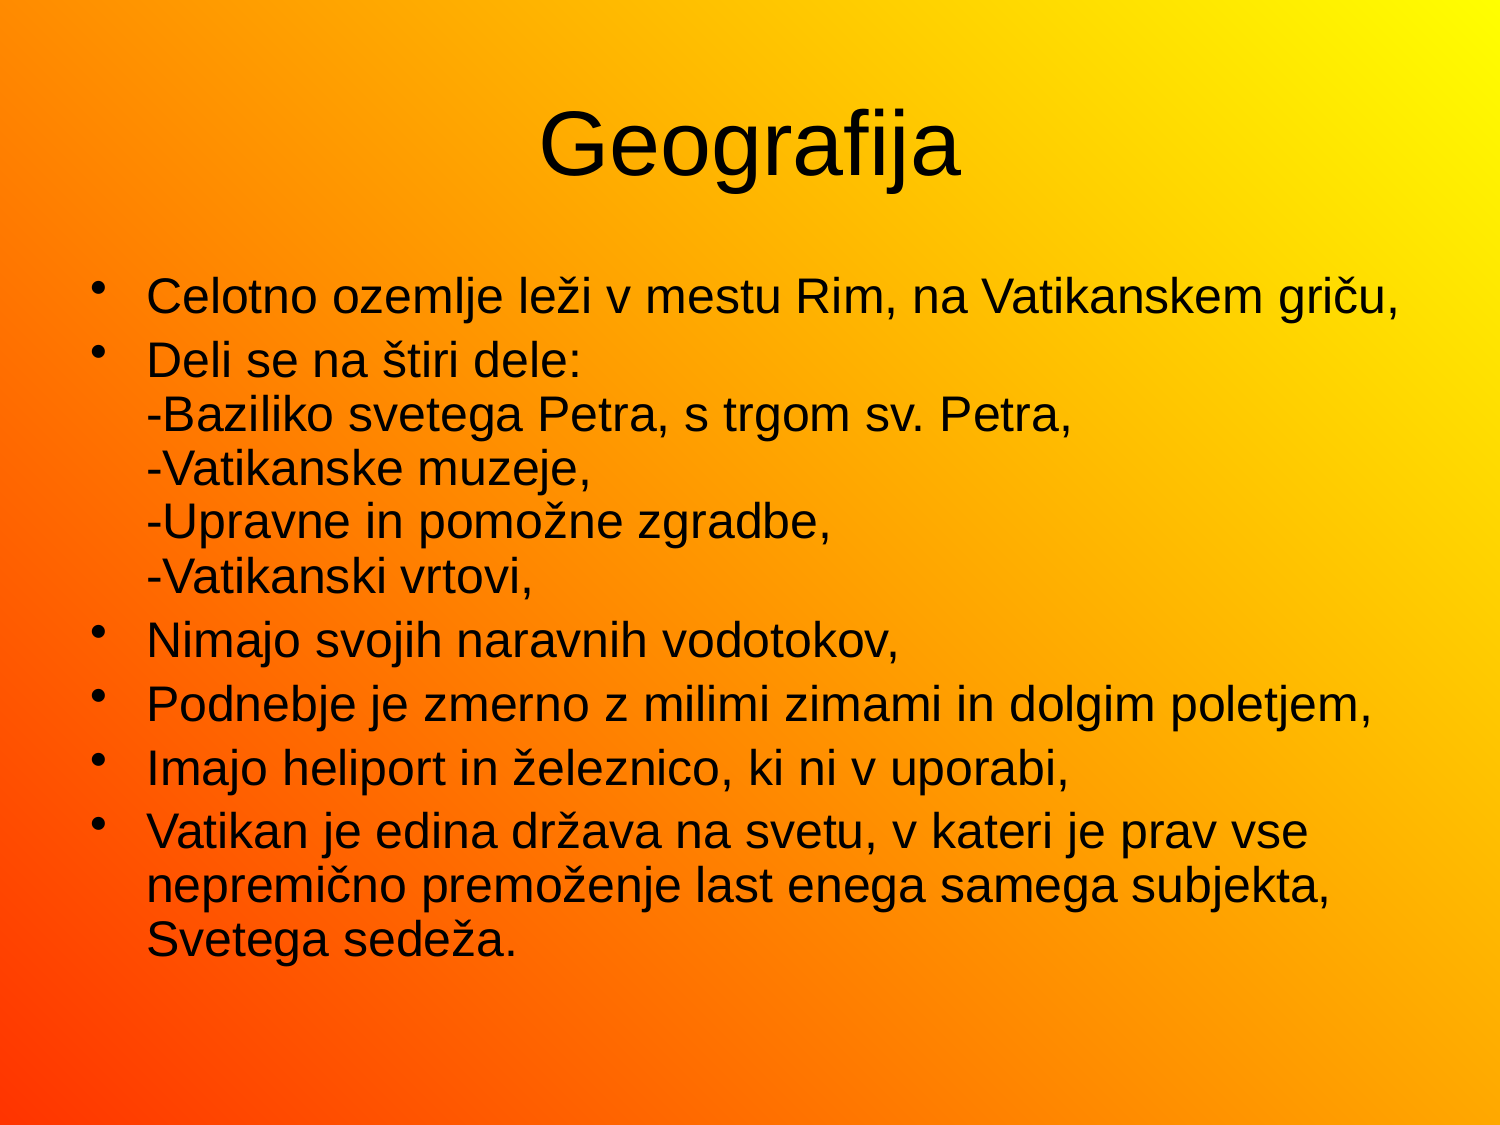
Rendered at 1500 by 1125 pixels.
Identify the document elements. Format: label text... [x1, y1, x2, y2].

list Celotno ozemlje leži v mestu Rim, na Vatikanskem griču, Deli se na štiri dele: -Baziliko svetega Petra, s trgom sv. Petra, -Vatikanske muzeje, -Upravne in pomožne zgradbe, -Vatikanski vrtovi, Nimajo svojih naravnih vodotokov, Podnebje je zmerno z milimi zimami in dolgim poletjem, Imajo heliport in železnico, ki ni v uporabi, Vatikan je edina država na svetu, v kateri je prav vse nepremično premoženje last enega samega subjekta, Svetega sedeža. [75, 262, 1425, 1005]
title Geografija [75, 45, 1425, 233]
